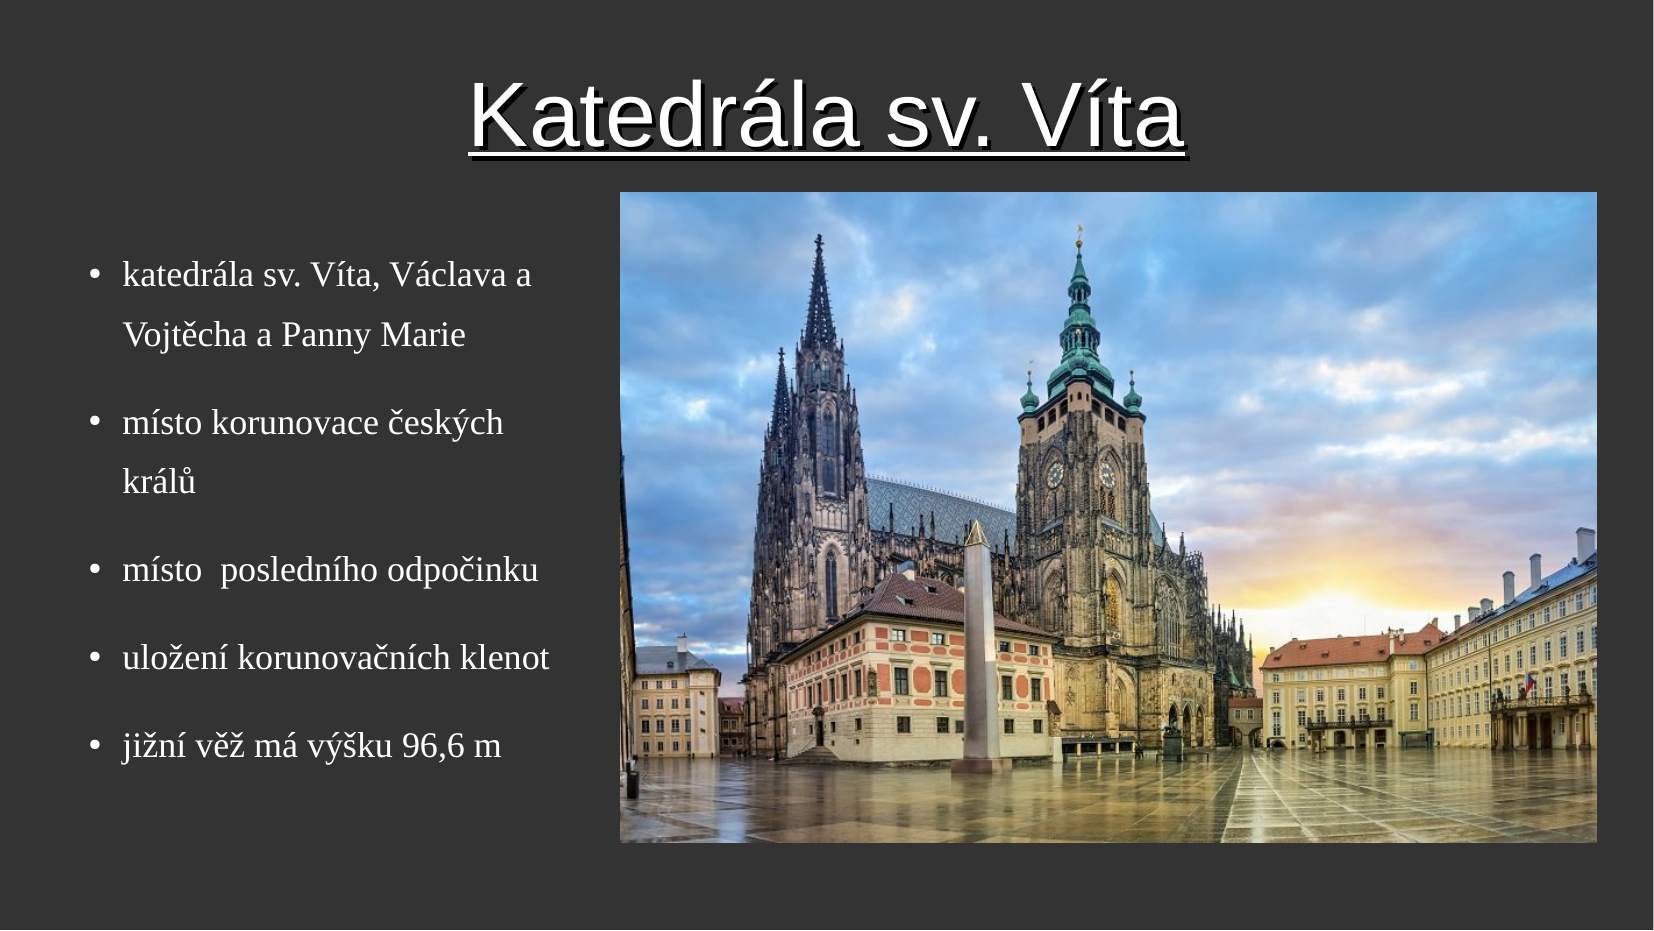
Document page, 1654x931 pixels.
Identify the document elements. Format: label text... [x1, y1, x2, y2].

title Katedrála sv. Víta [82, 37, 1571, 193]
list katedrála sv. Víta, Václava a Vojtěcha a Panny Marie místo korunovace českých králů místo posledního odpočinku uložení korunovačních klenot jižní věž má výšku 96,6 m [88, 235, 562, 775]
picture [620, 192, 1597, 843]
